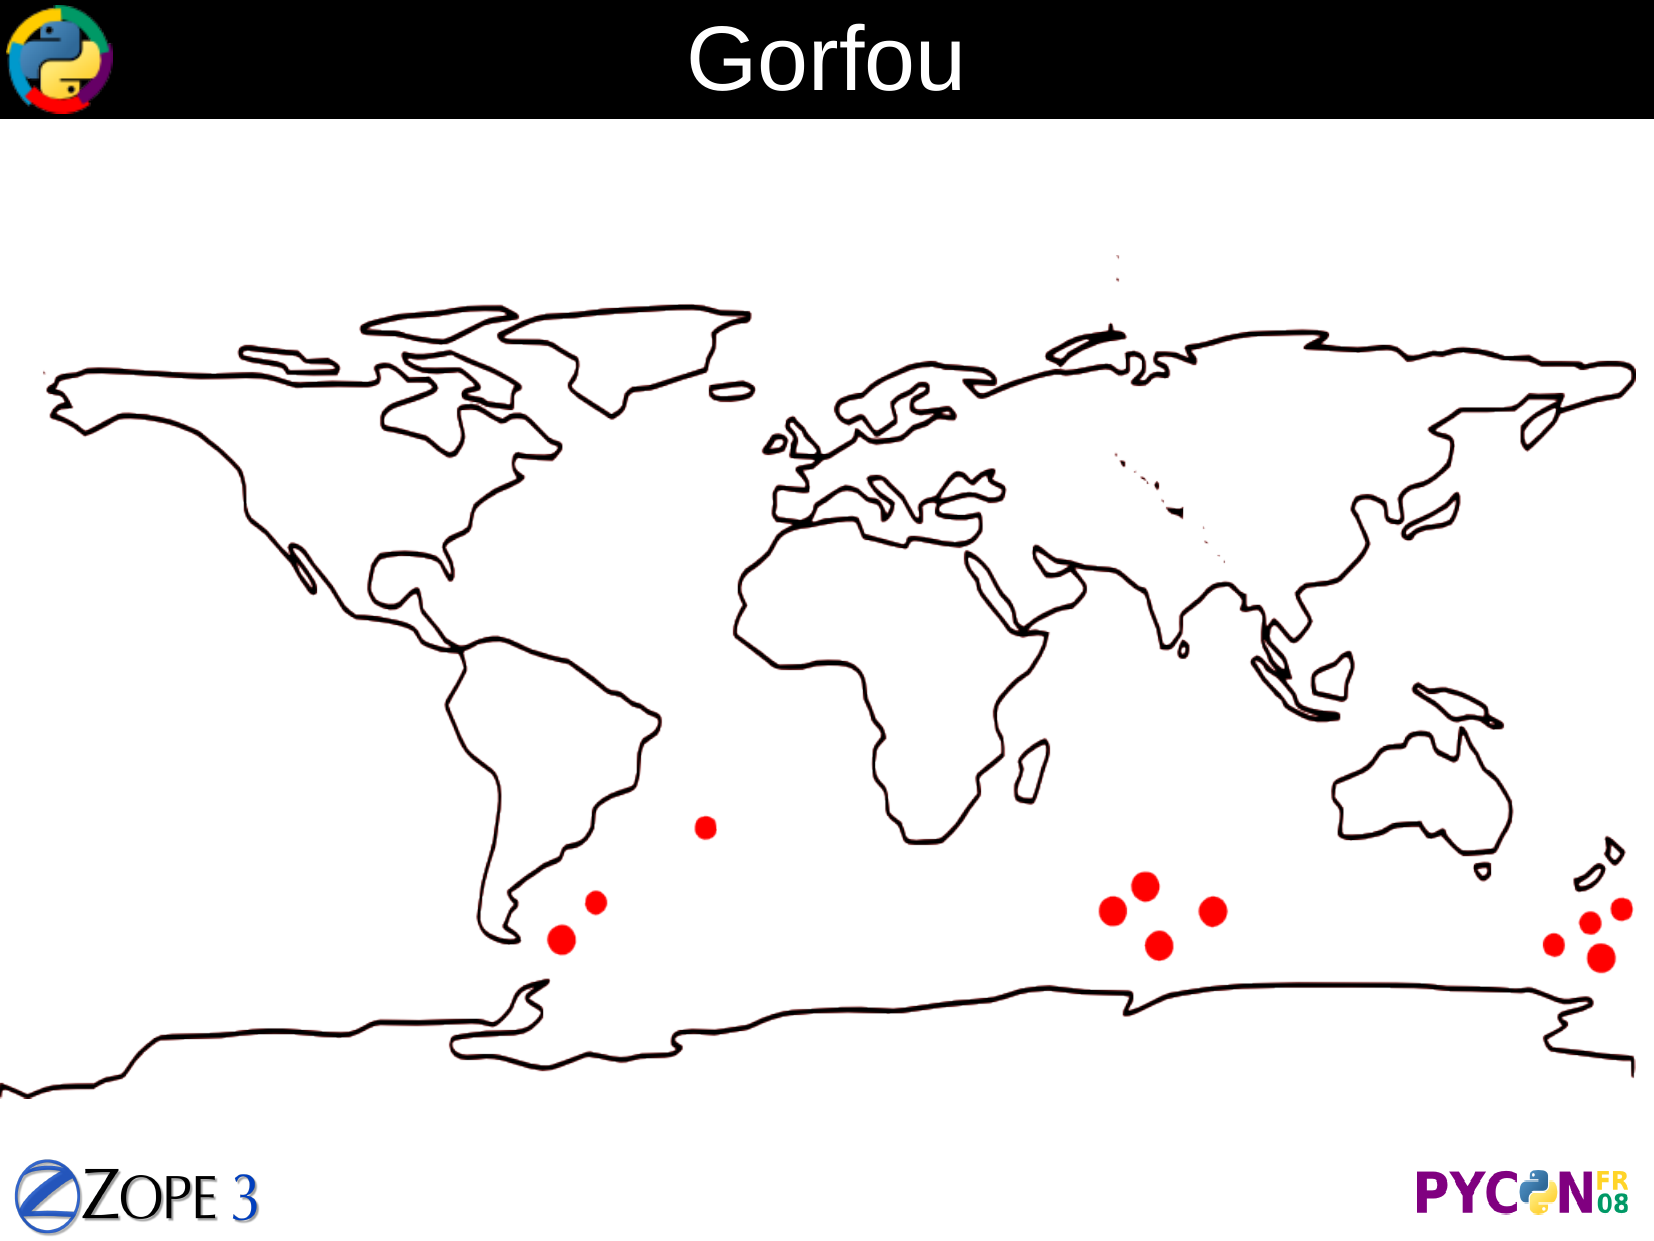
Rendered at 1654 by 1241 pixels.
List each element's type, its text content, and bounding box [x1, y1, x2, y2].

title Gorfou [82, 0, 1571, 118]
picture [0, 1144, 266, 1241]
picture [1417, 1170, 1628, 1215]
picture [6, 5, 82, 114]
picture [0, 255, 1636, 1099]
